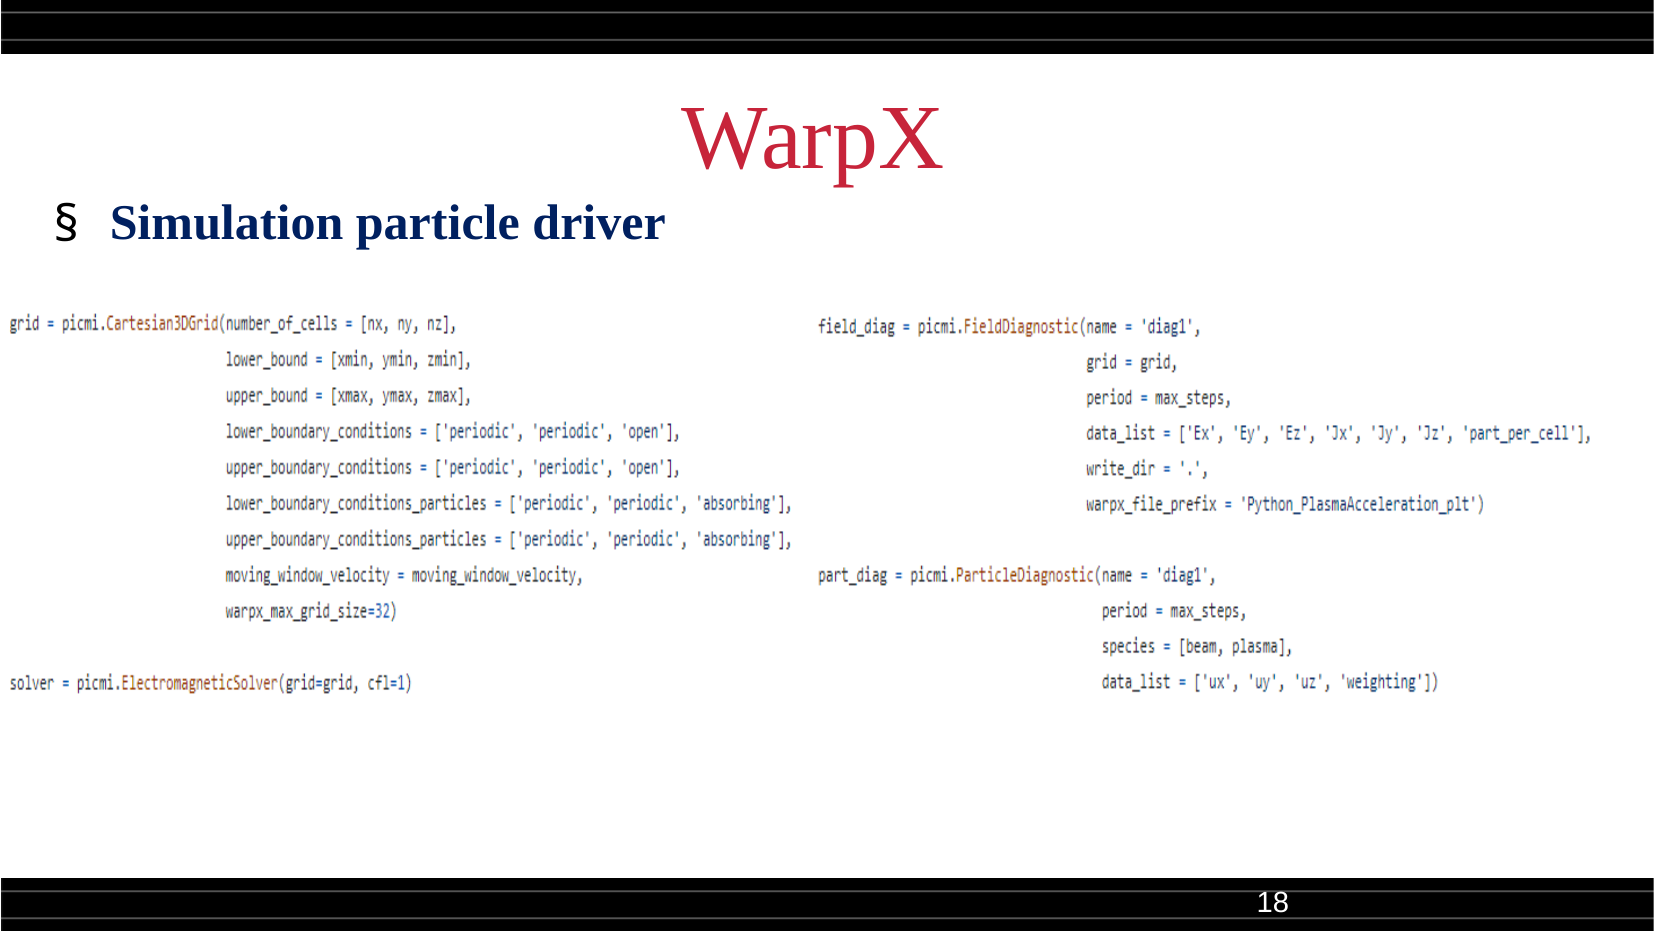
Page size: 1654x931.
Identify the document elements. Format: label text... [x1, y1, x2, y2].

picture [0, 298, 801, 717]
picture [813, 298, 1599, 717]
title WarpX [69, 76, 1558, 188]
text_box Simulation particle driver [38, 187, 794, 264]
